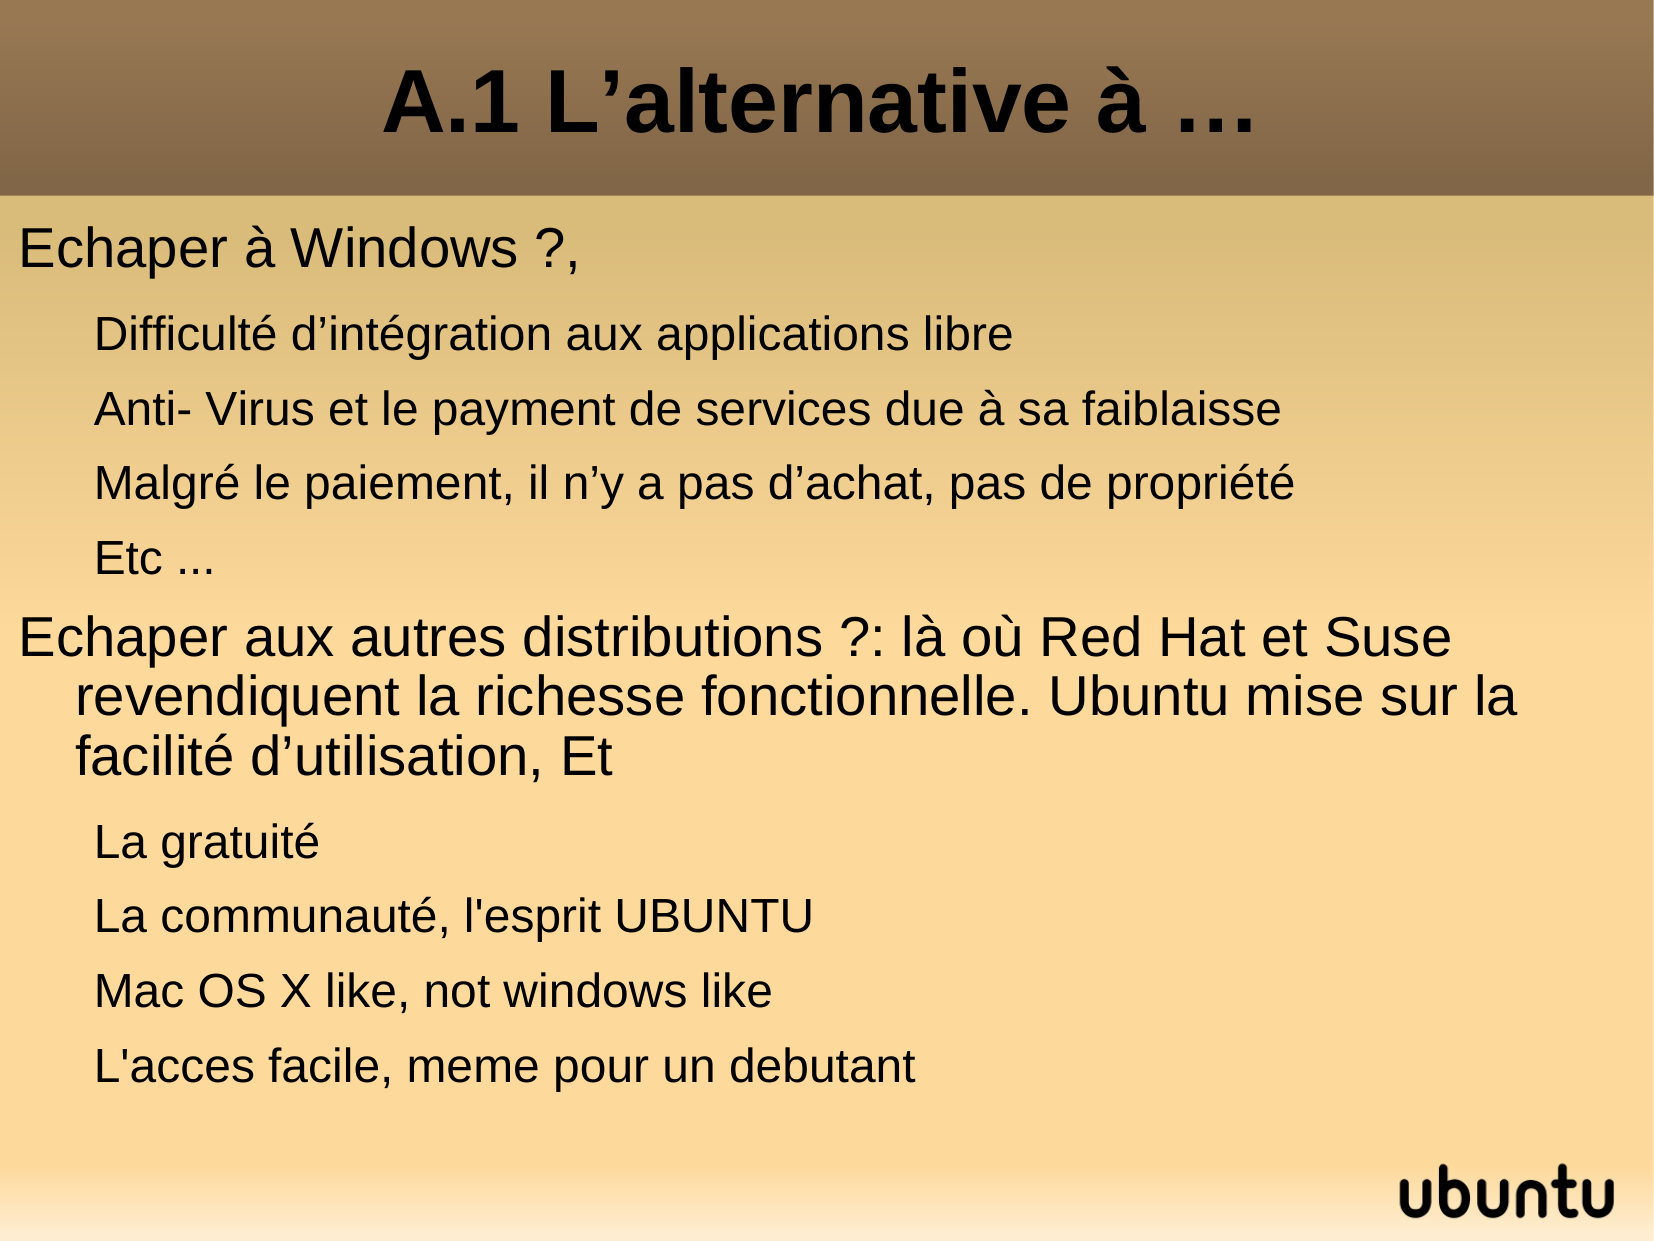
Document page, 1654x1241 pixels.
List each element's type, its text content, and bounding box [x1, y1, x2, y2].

list Echaper à Windows ?, Difficulté d’intégration aux applications libre Anti- Virus et le payment de services due à sa faiblaisse Malgré le paiement, il n’y a pas d’achat, pas de propriété Etc ... Echaper aux autres distributions ?: là où Red Hat et Suse revendiquent la richesse fonctionnelle. Ubuntu mise sur la facilité d’utilisation, Et La gratuité La communauté, l'esprit UBUNTU Mac OS X like, not windows like L'acces facile, meme pour un debutant [0, 220, 1613, 1166]
title A.1 L’alternative à … [76, 0, 1565, 208]
picture [0, 0, 1654, 1241]
